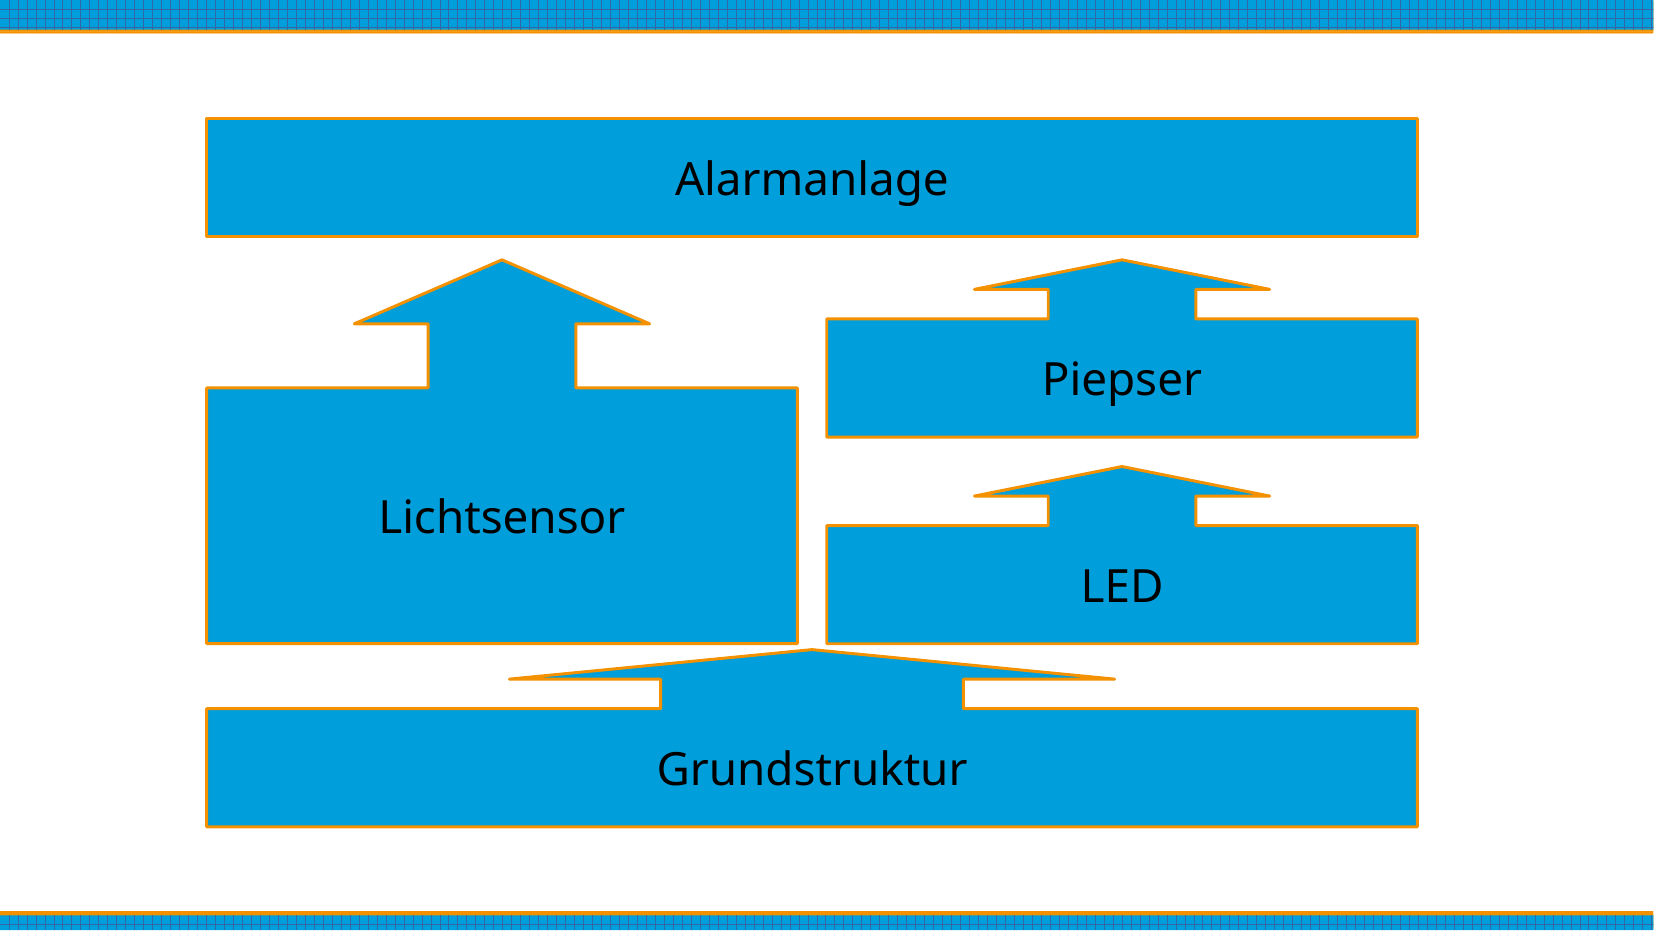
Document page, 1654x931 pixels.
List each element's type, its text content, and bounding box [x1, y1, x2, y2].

text_box LED [826, 466, 1418, 644]
text_box Piepser [826, 259, 1418, 438]
text_box Grundstruktur [206, 649, 1418, 827]
text_box Lichtsensor [206, 259, 798, 644]
text_box Alarmanlage [206, 118, 1418, 237]
